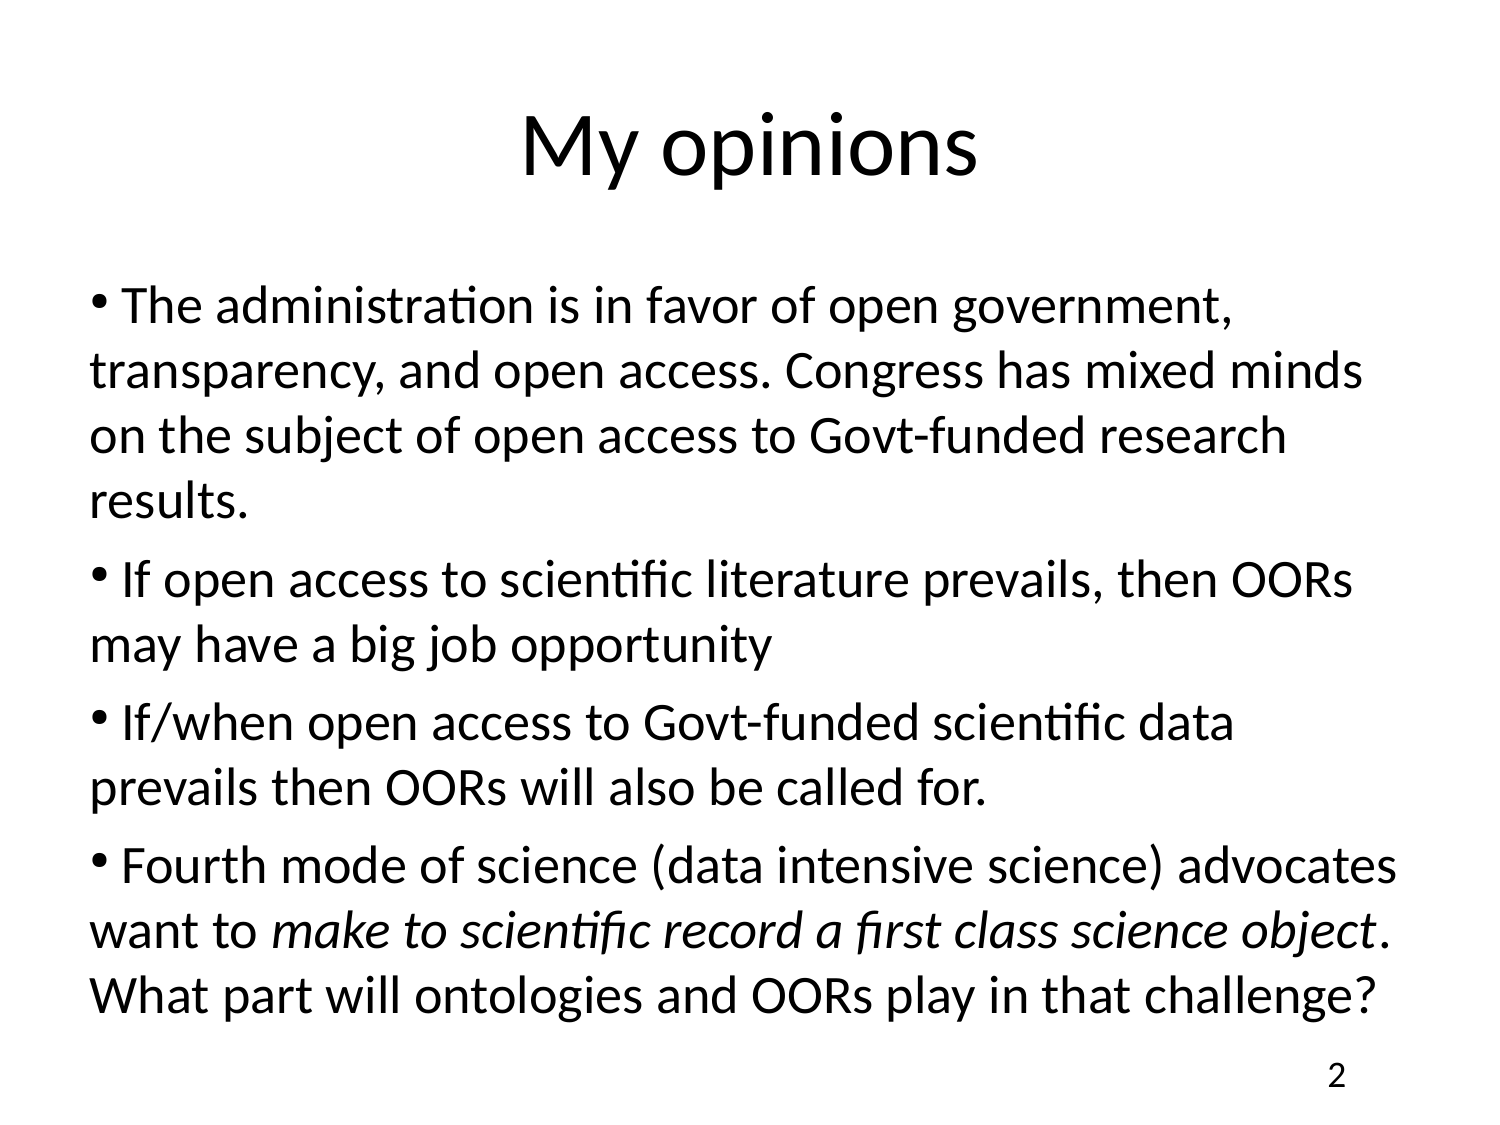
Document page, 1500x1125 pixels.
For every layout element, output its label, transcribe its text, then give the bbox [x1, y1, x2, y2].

title My opinions [75, 45, 1425, 233]
list The administration is in favor of open government, transparency, and open access. Congress has mixed minds on the subject of open access to Govt-funded research results. If open access to scientific literature prevails, then OORs may have a big job opportunity If/when open access to Govt-funded scientific data prevails then OORs will also be called for. Fourth mode of science (data intensive science) advocates want to make to scientific record a first class science object. What part will ontologies and OORs play in that challenge? [75, 262, 1425, 1063]
